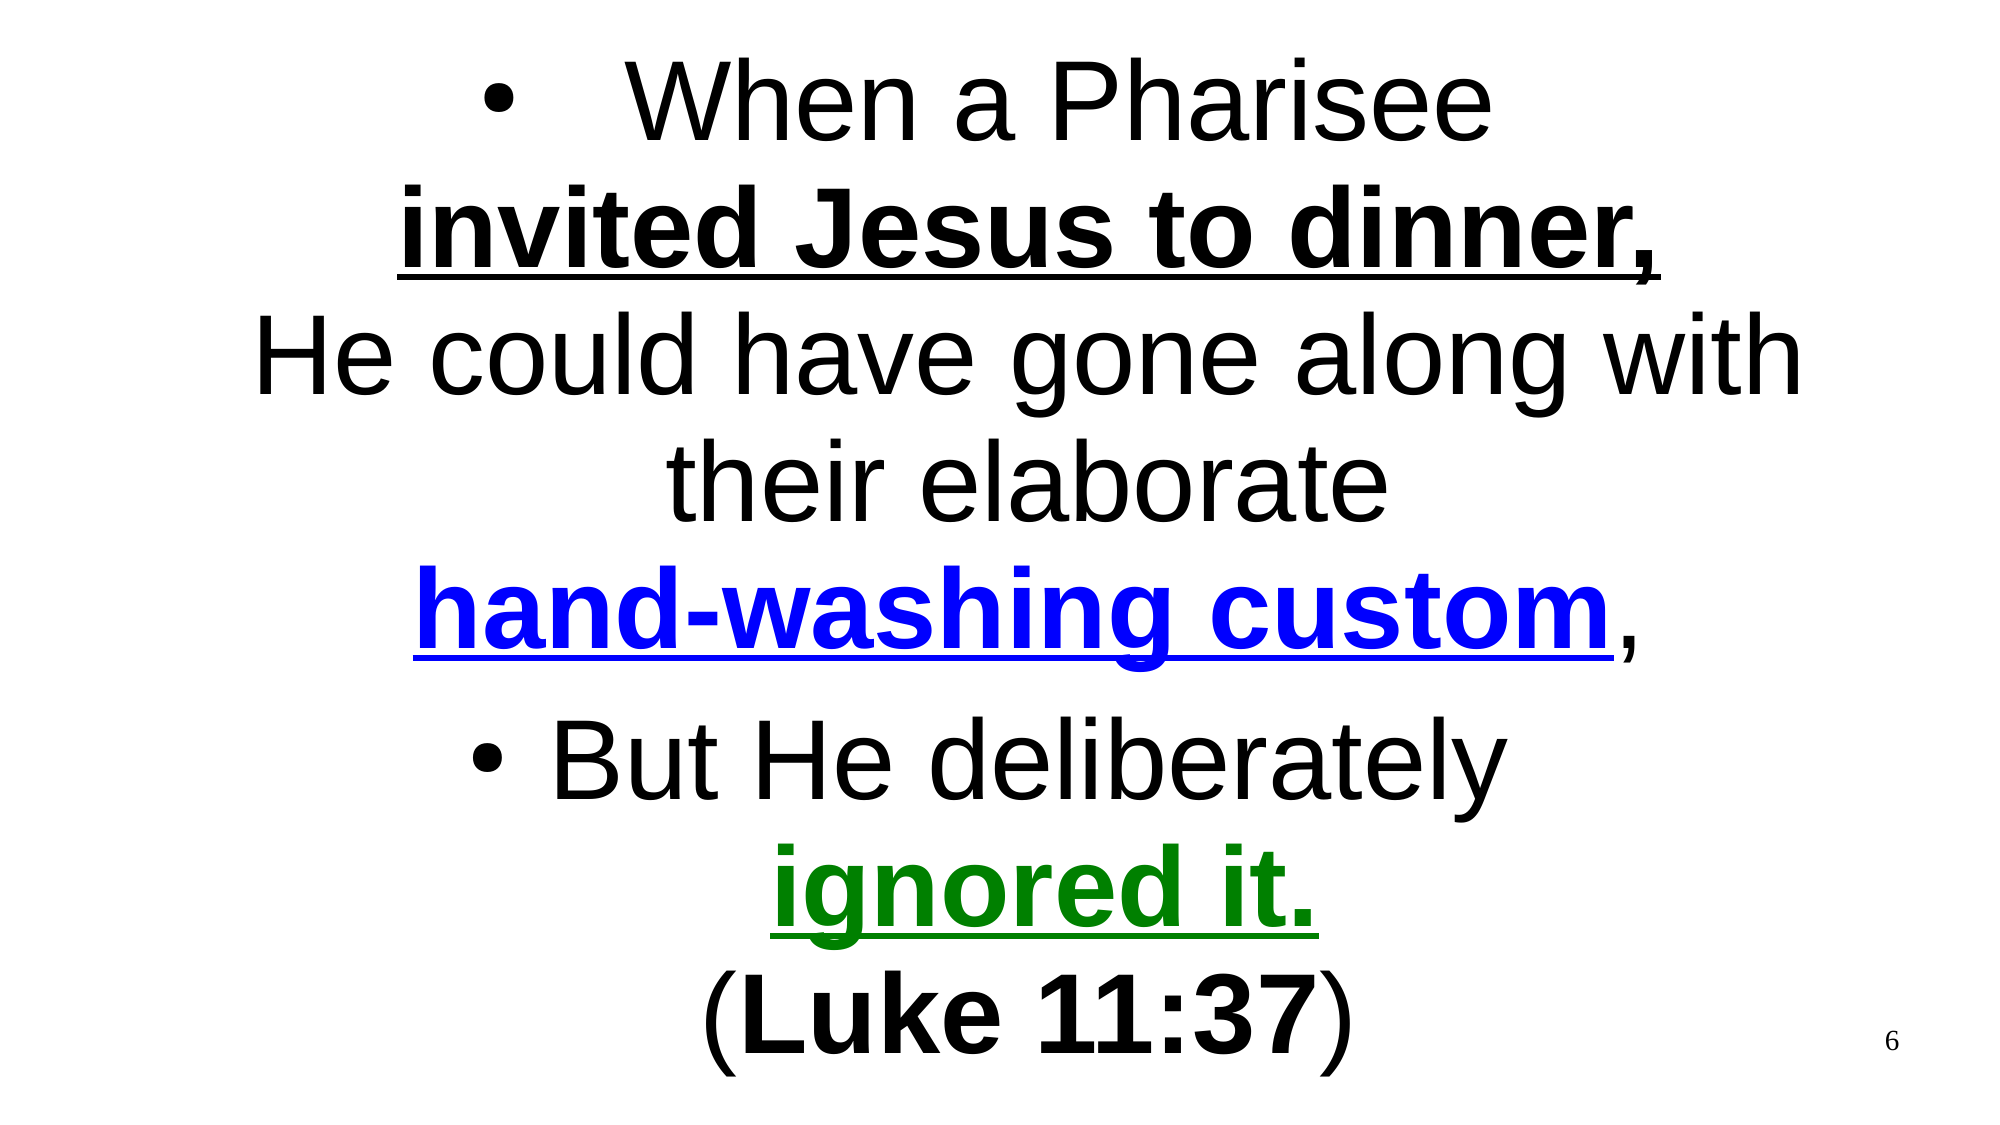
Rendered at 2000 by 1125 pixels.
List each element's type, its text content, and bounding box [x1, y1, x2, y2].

list When a Pharisee invited Jesus to dinner, He could have gone along with their elaborate hand-washing custom, But He deliberately ignored it. (Luke 11:37) [37, 37, 1988, 1088]
